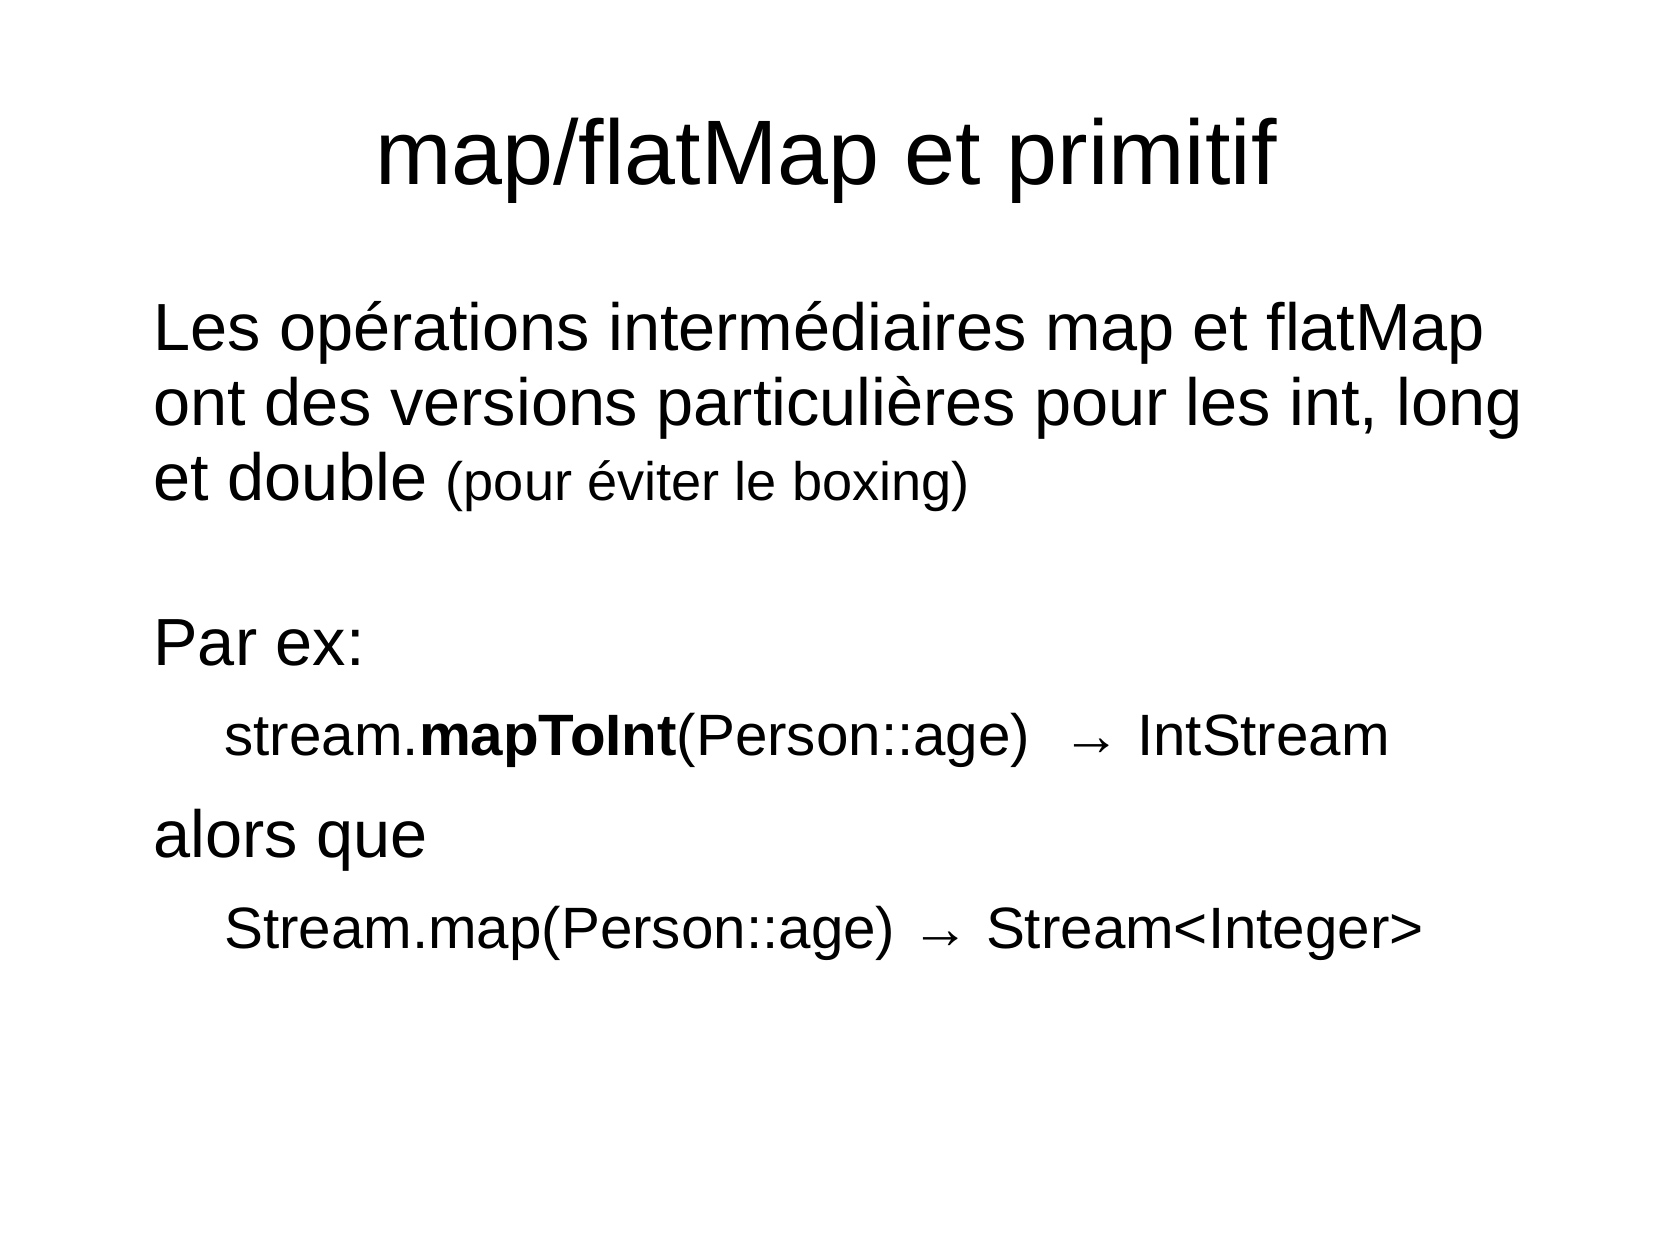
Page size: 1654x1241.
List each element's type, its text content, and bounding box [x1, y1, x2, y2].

list Les opérations intermédiaires map et flatMap ont des versions particulières pour les int, long et double (pour éviter le boxing) Par ex: stream.mapToInt(Person::age) → IntStream alors que Stream.map(Person::age) → Stream<Integer> [82, 290, 1571, 1010]
title map/flatMap et primitif [82, 49, 1571, 257]
